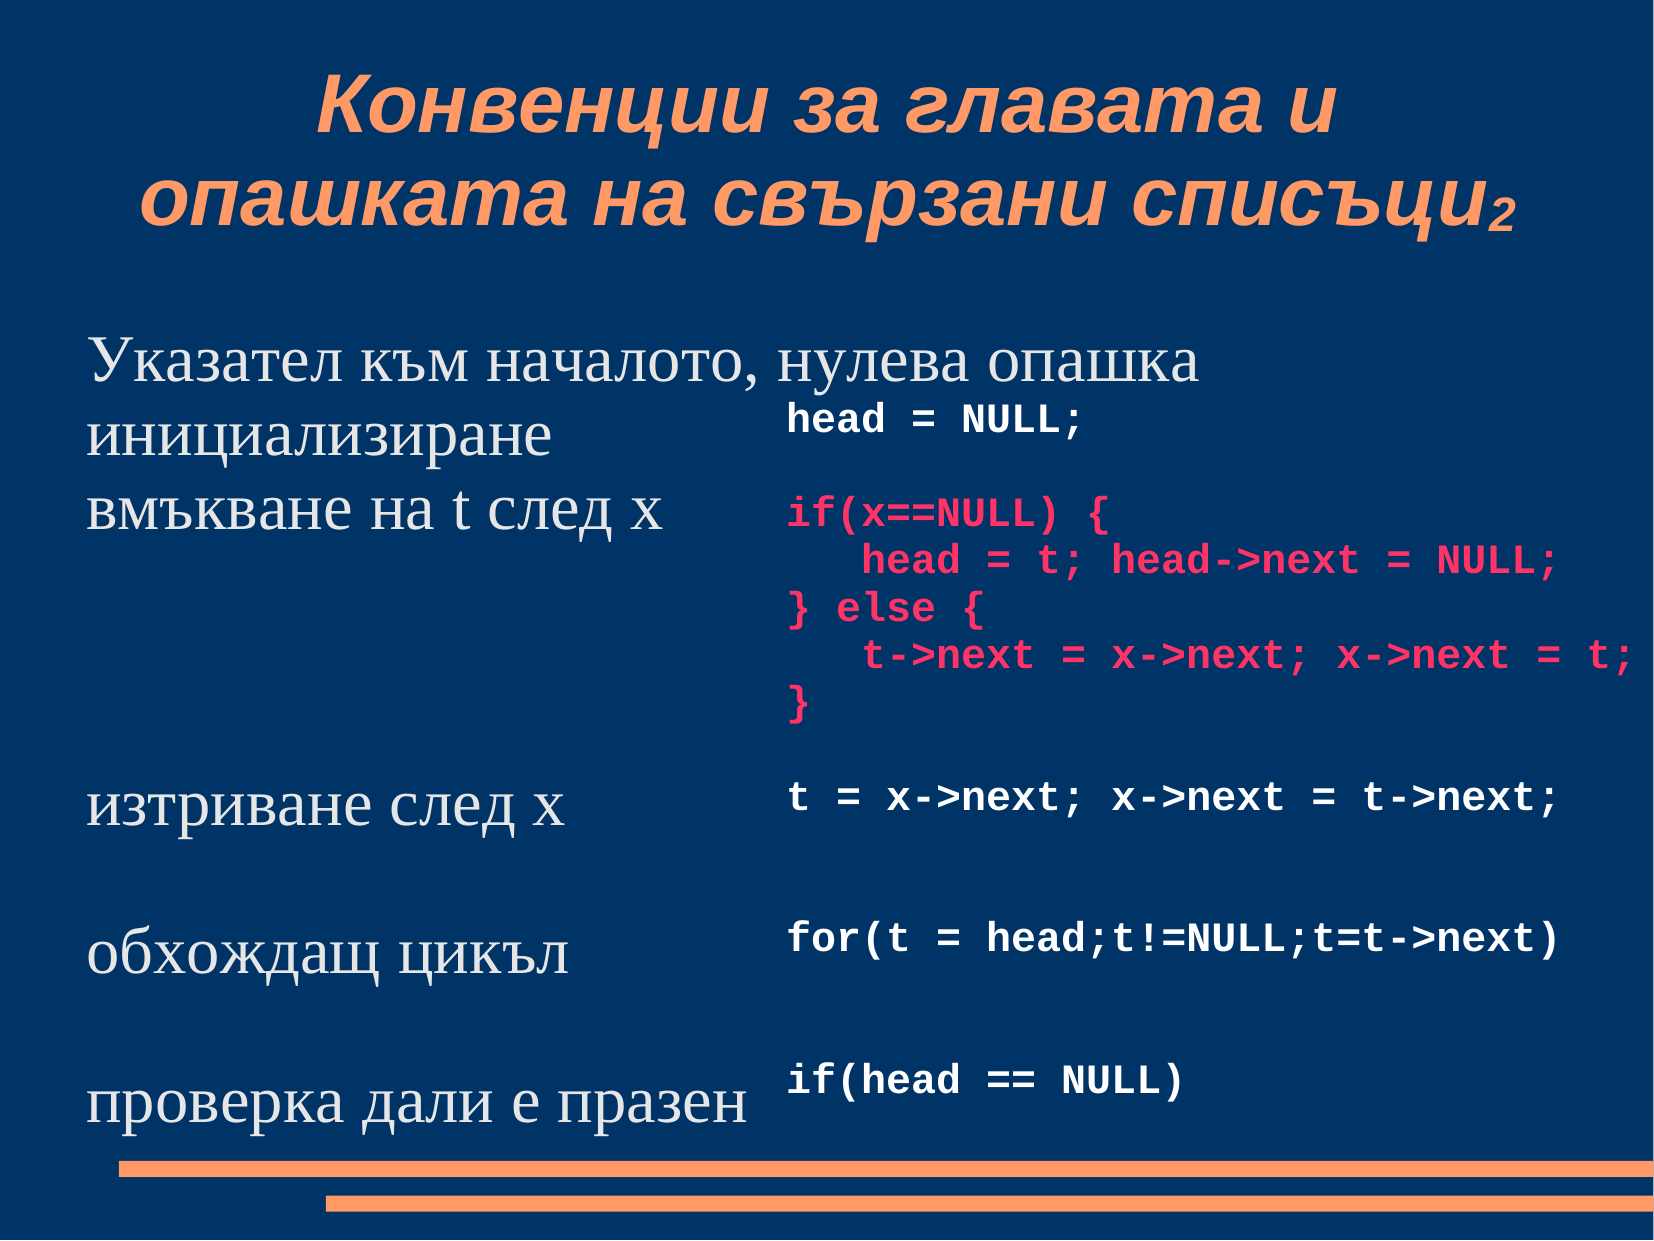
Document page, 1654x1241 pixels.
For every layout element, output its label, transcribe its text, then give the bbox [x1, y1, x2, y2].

title Конвенции за главата и опашката на свързани списъци2 [121, 43, 1534, 257]
text_box head = NULL; if(x==NULL) { head = t; head->next = NULL; } else { t->next = x->next; x->next = t; } t = x->next; x->next = t->next; for(t = head;t!=NULL;t=t->next) if(head == NULL) [771, 389, 1654, 1122]
list Указател към началото, нулева опашка инициализиране вмъкване на t след x изтриване след x обхождащ цикъл проверка дали е празен [68, 322, 1508, 1137]
